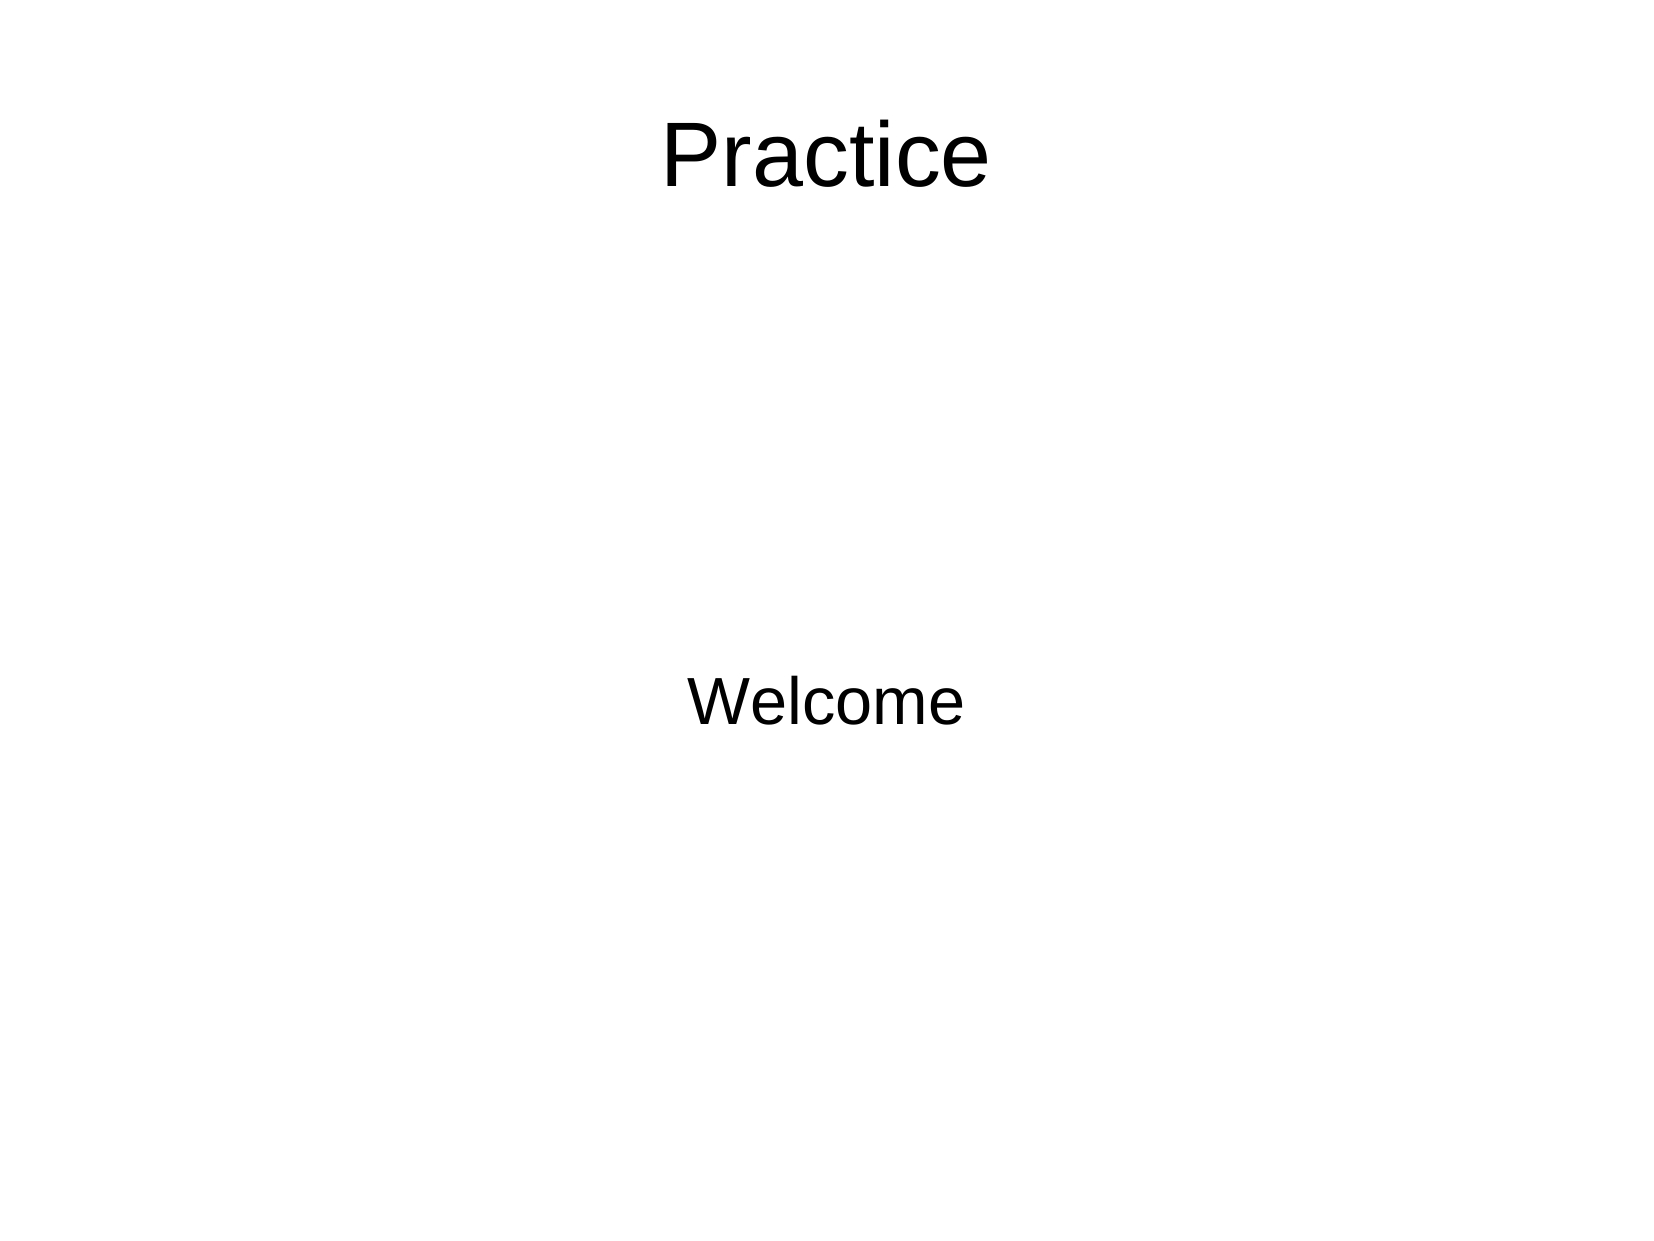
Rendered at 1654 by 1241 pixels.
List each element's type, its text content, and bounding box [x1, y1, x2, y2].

title Practice [82, 56, 1571, 249]
subtitle Welcome [82, 297, 1571, 1102]
